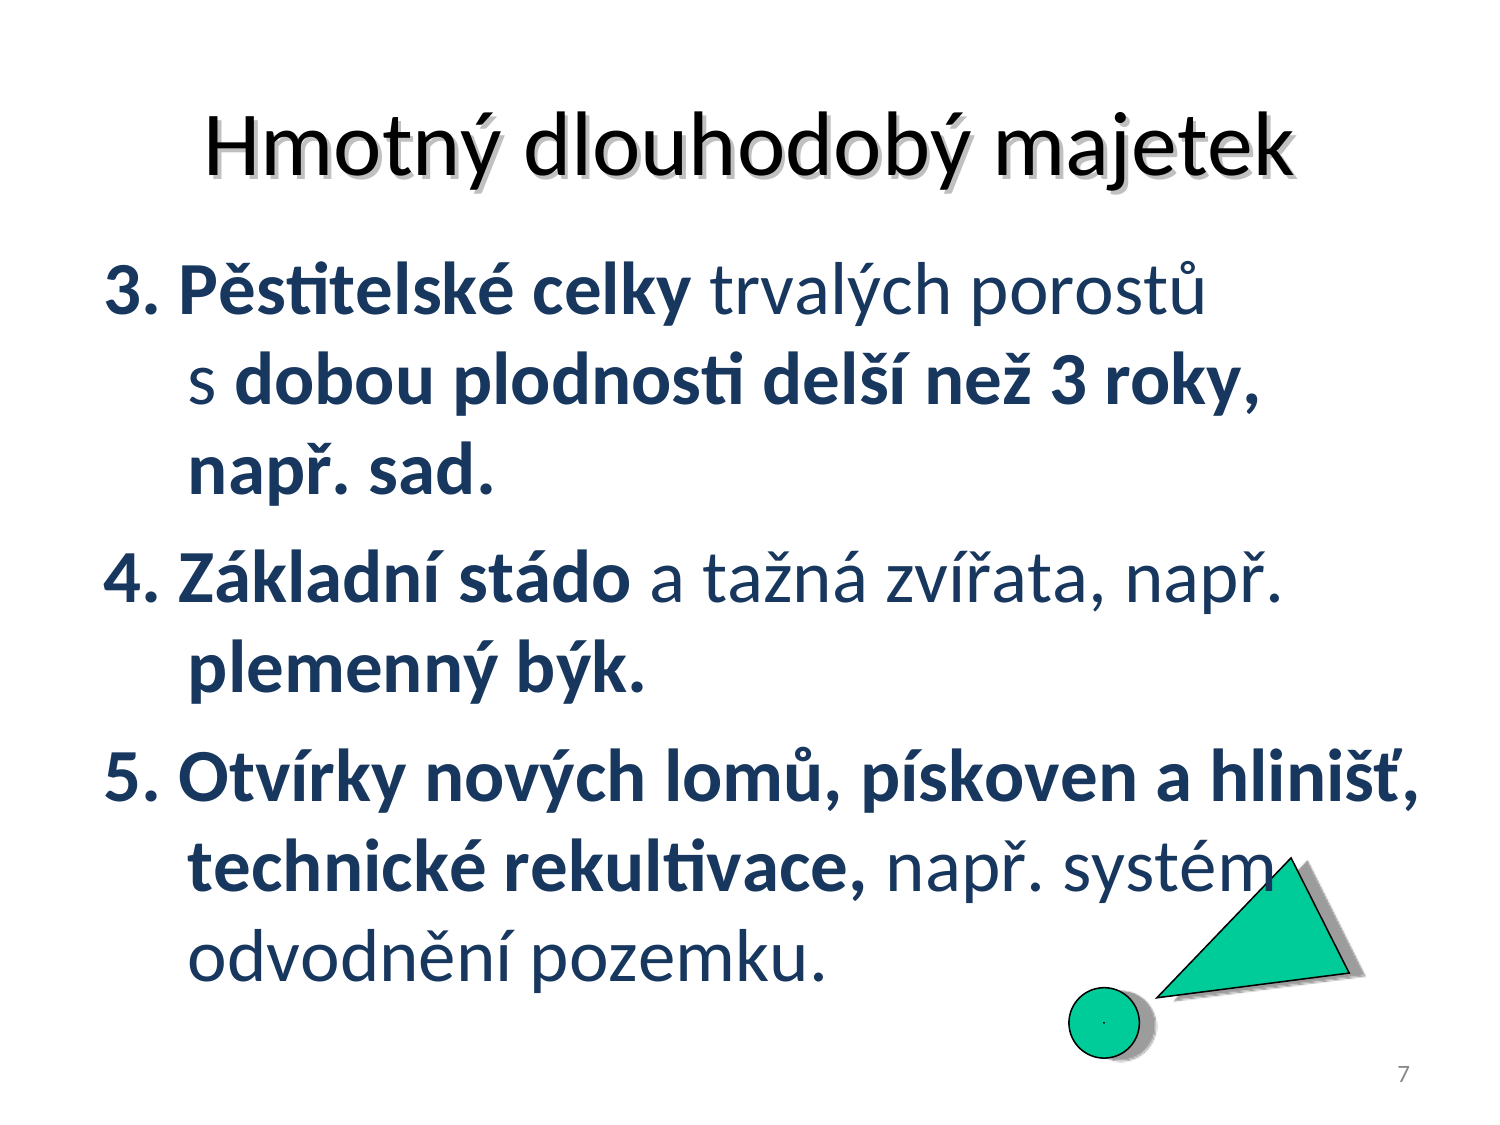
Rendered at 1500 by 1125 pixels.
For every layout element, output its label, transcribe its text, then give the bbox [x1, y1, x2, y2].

title Hmotný dlouhodobý majetek [75, 45, 1426, 233]
list 3. Pěstitelské celky trvalých porostů s dobou plodnosti delší než 3 roky, např. sad. 4. Základní stádo a tažná zvířata, např. plemenný býk. 5. Otvírky nových lomů, pískoven a hlinišť, technické rekultivace, např. systém odvodnění pozemku. [88, 231, 1439, 1028]
text_box <číslo> [1074, 1042, 1426, 1103]
